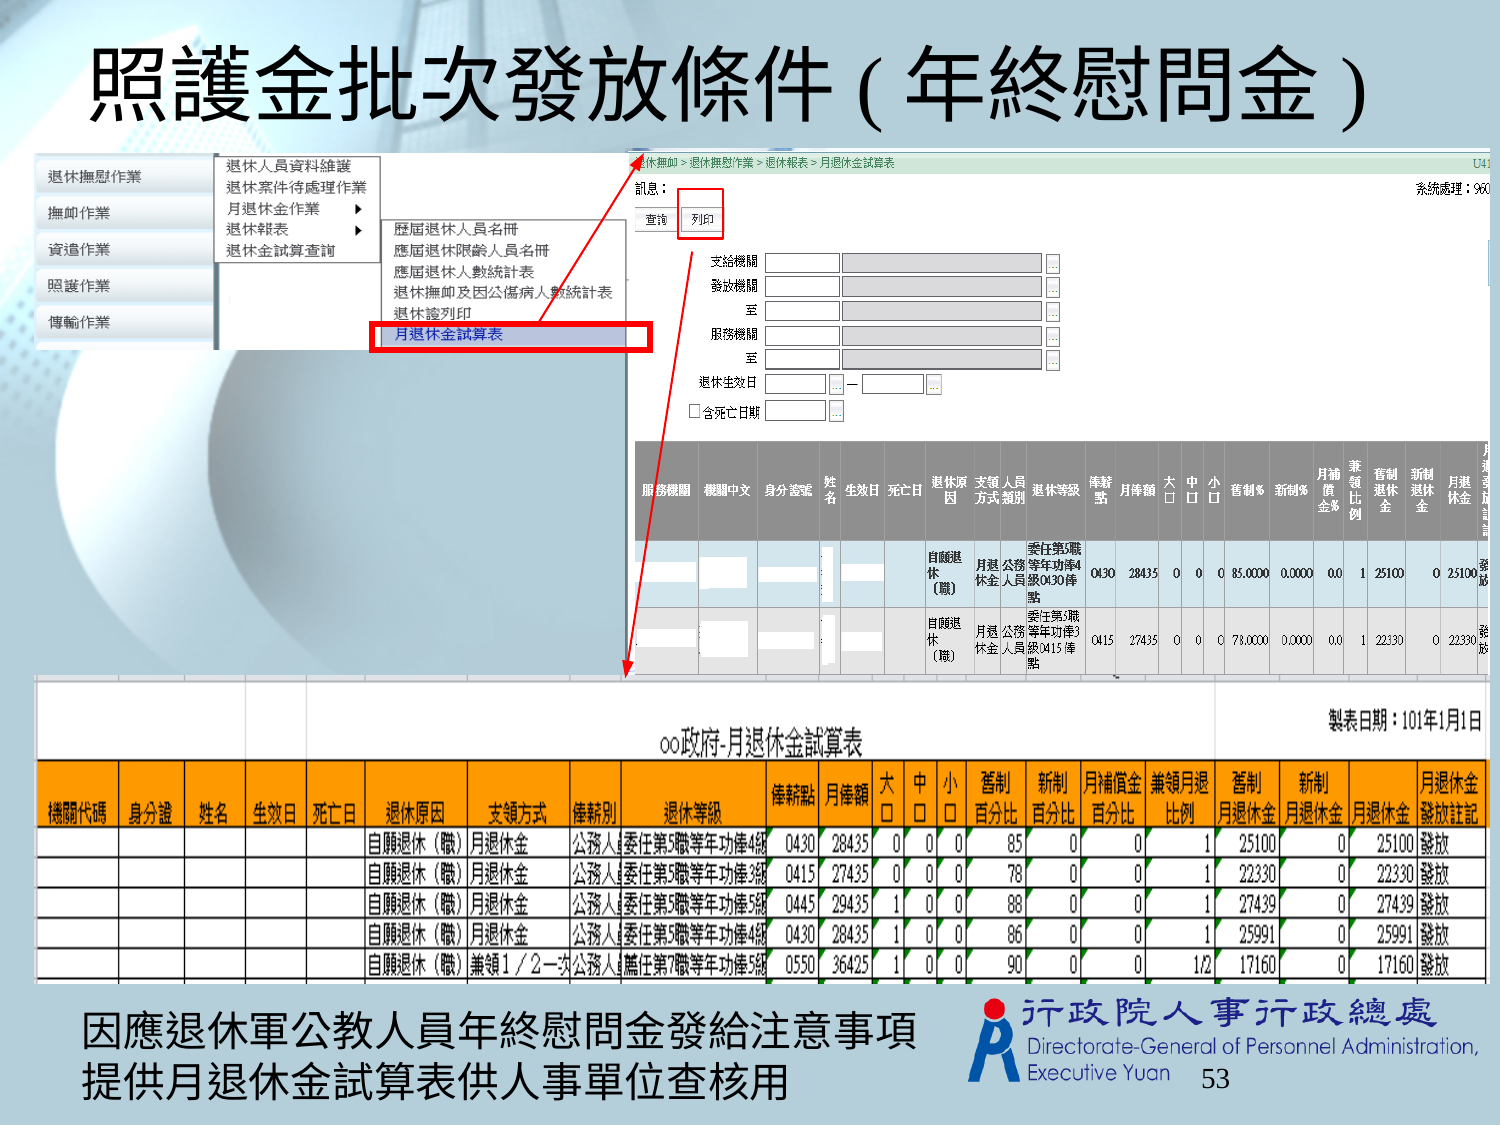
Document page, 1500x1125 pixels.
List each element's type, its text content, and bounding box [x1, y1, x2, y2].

text_box [1185, 1058, 1499, 1125]
text_box 因應退休軍公教人員年終慰問金發給注意事項 提供月退休金試算表供人事單位查核用 [0, 1007, 1208, 1113]
picture [34, 148, 1490, 984]
picture [375, 327, 647, 347]
text_box 照護金批次發放條件(年終慰問金) [72, 36, 1500, 148]
